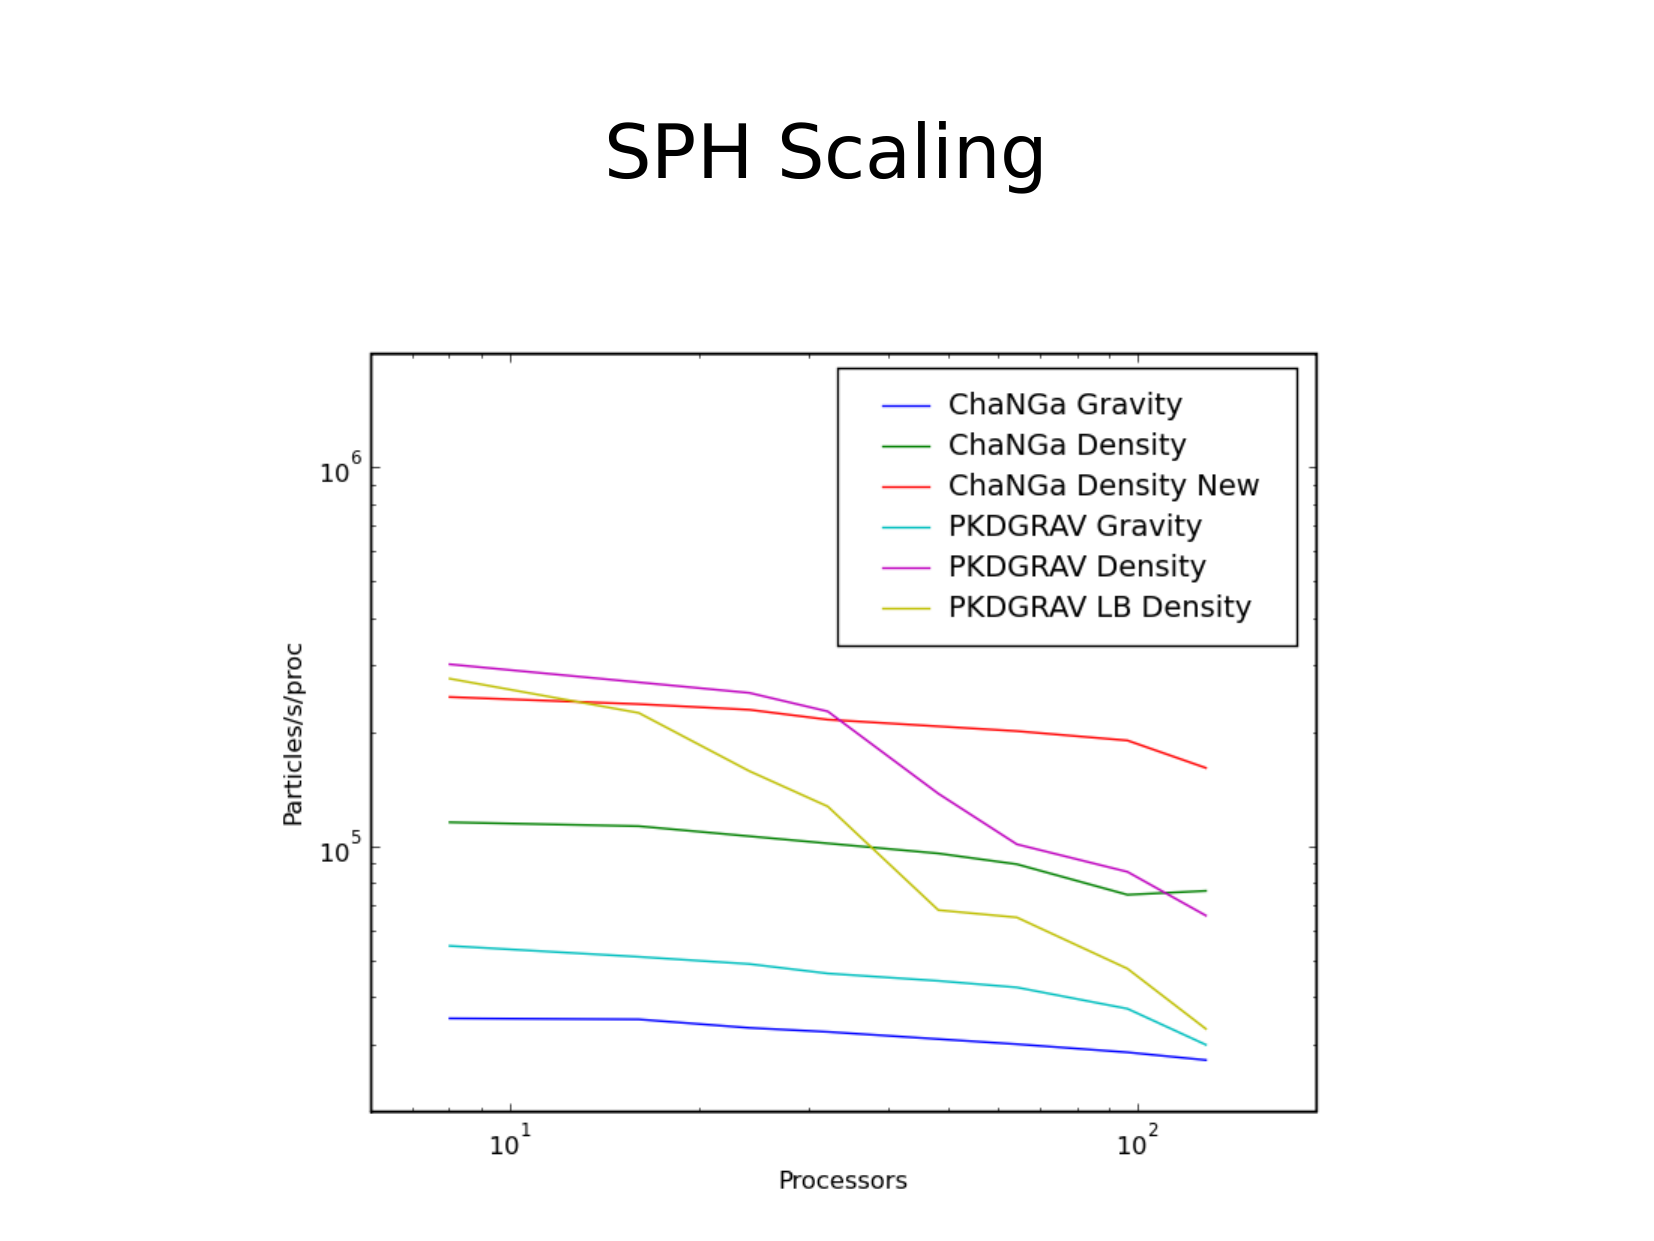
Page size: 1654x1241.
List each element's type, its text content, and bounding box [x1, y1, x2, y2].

picture [219, 260, 1438, 1207]
title SPH Scaling [82, 49, 1571, 257]
